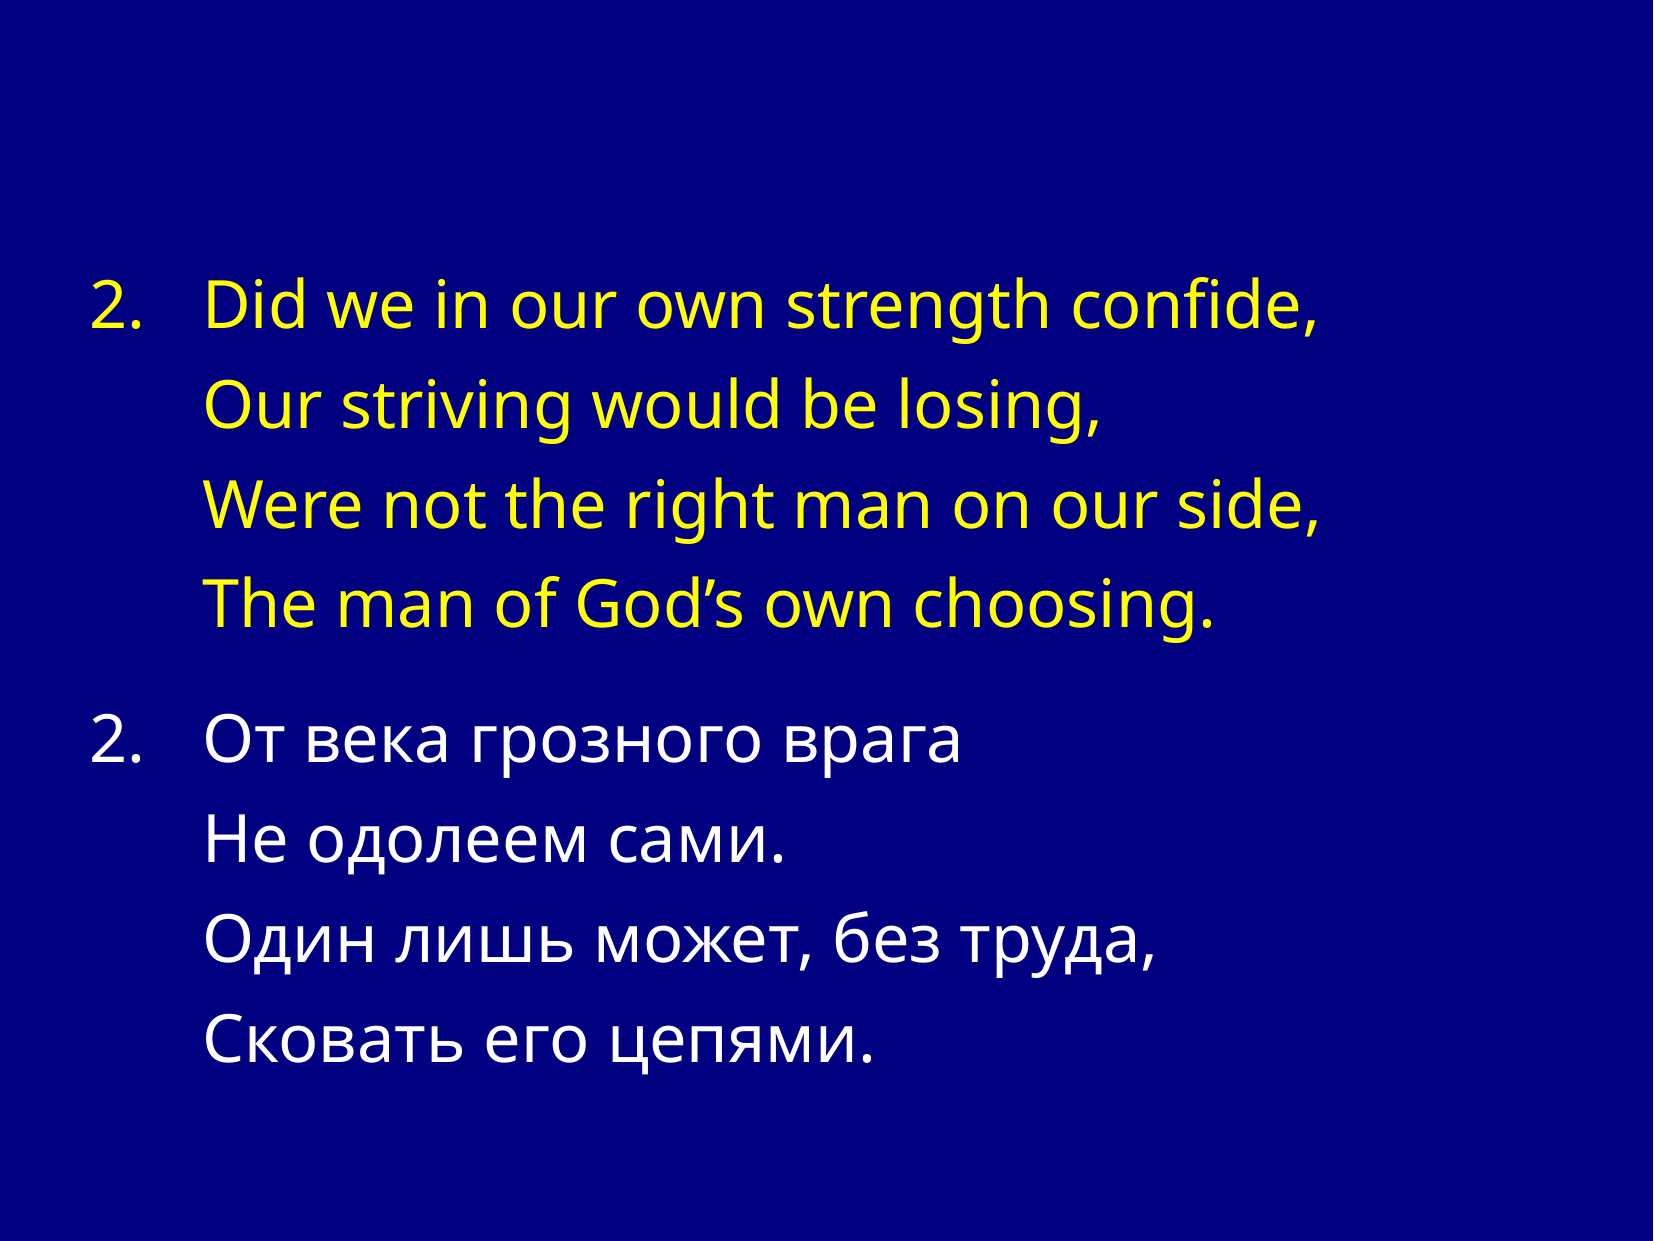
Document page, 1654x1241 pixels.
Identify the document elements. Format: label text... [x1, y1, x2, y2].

text_box 2. Did we in our own strength confide, Our striving would be losing, Were not the right man on our side, The man of God’s own choosing. [75, 150, 1576, 638]
text_box 2. От века грозного врага Не одолеем сами. Один лишь может, без труда, Сковать его цепями. [75, 675, 1576, 1163]
